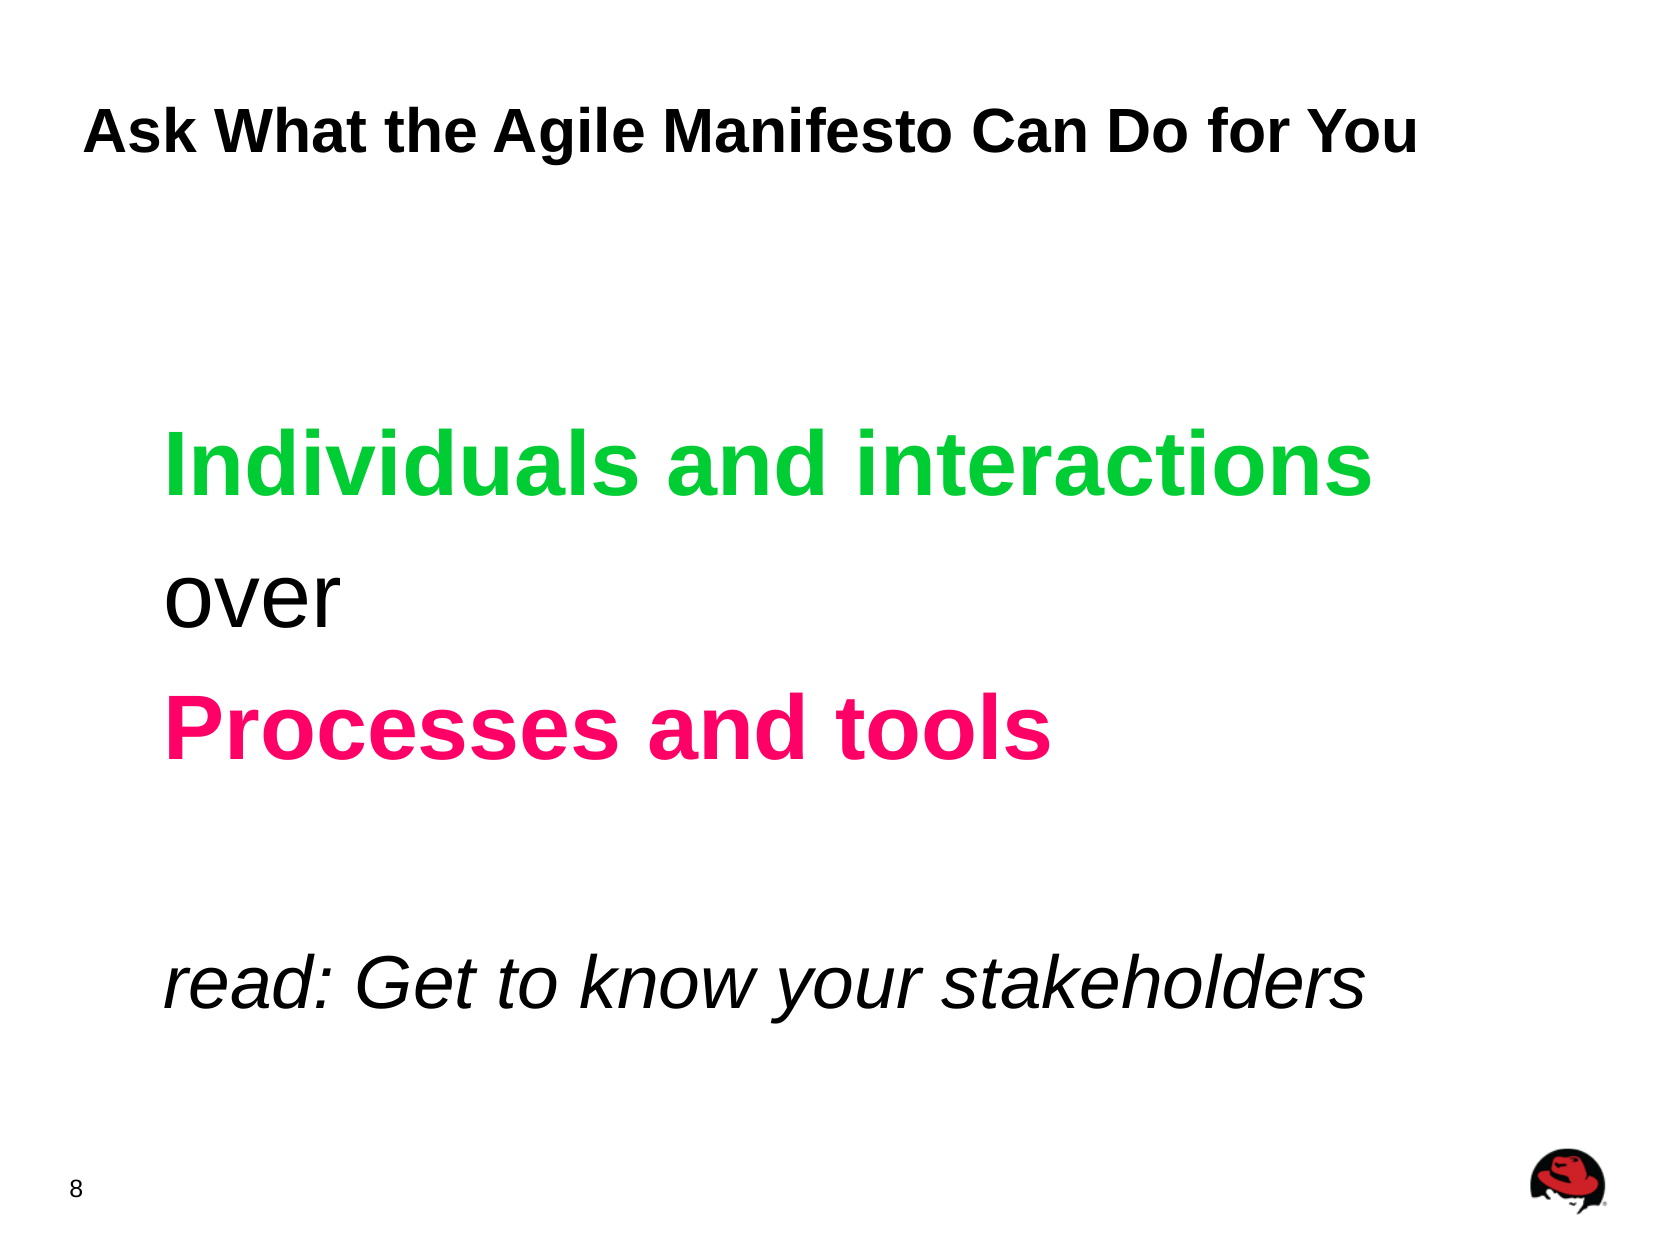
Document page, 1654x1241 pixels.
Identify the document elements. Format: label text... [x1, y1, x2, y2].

picture [1529, 1146, 1613, 1224]
list Individuals and interactions over Processes and tools read: Get to know your stakeholders [86, 280, 1576, 1074]
title Ask What the Agile Manifesto Can Do for You [82, 37, 1571, 226]
